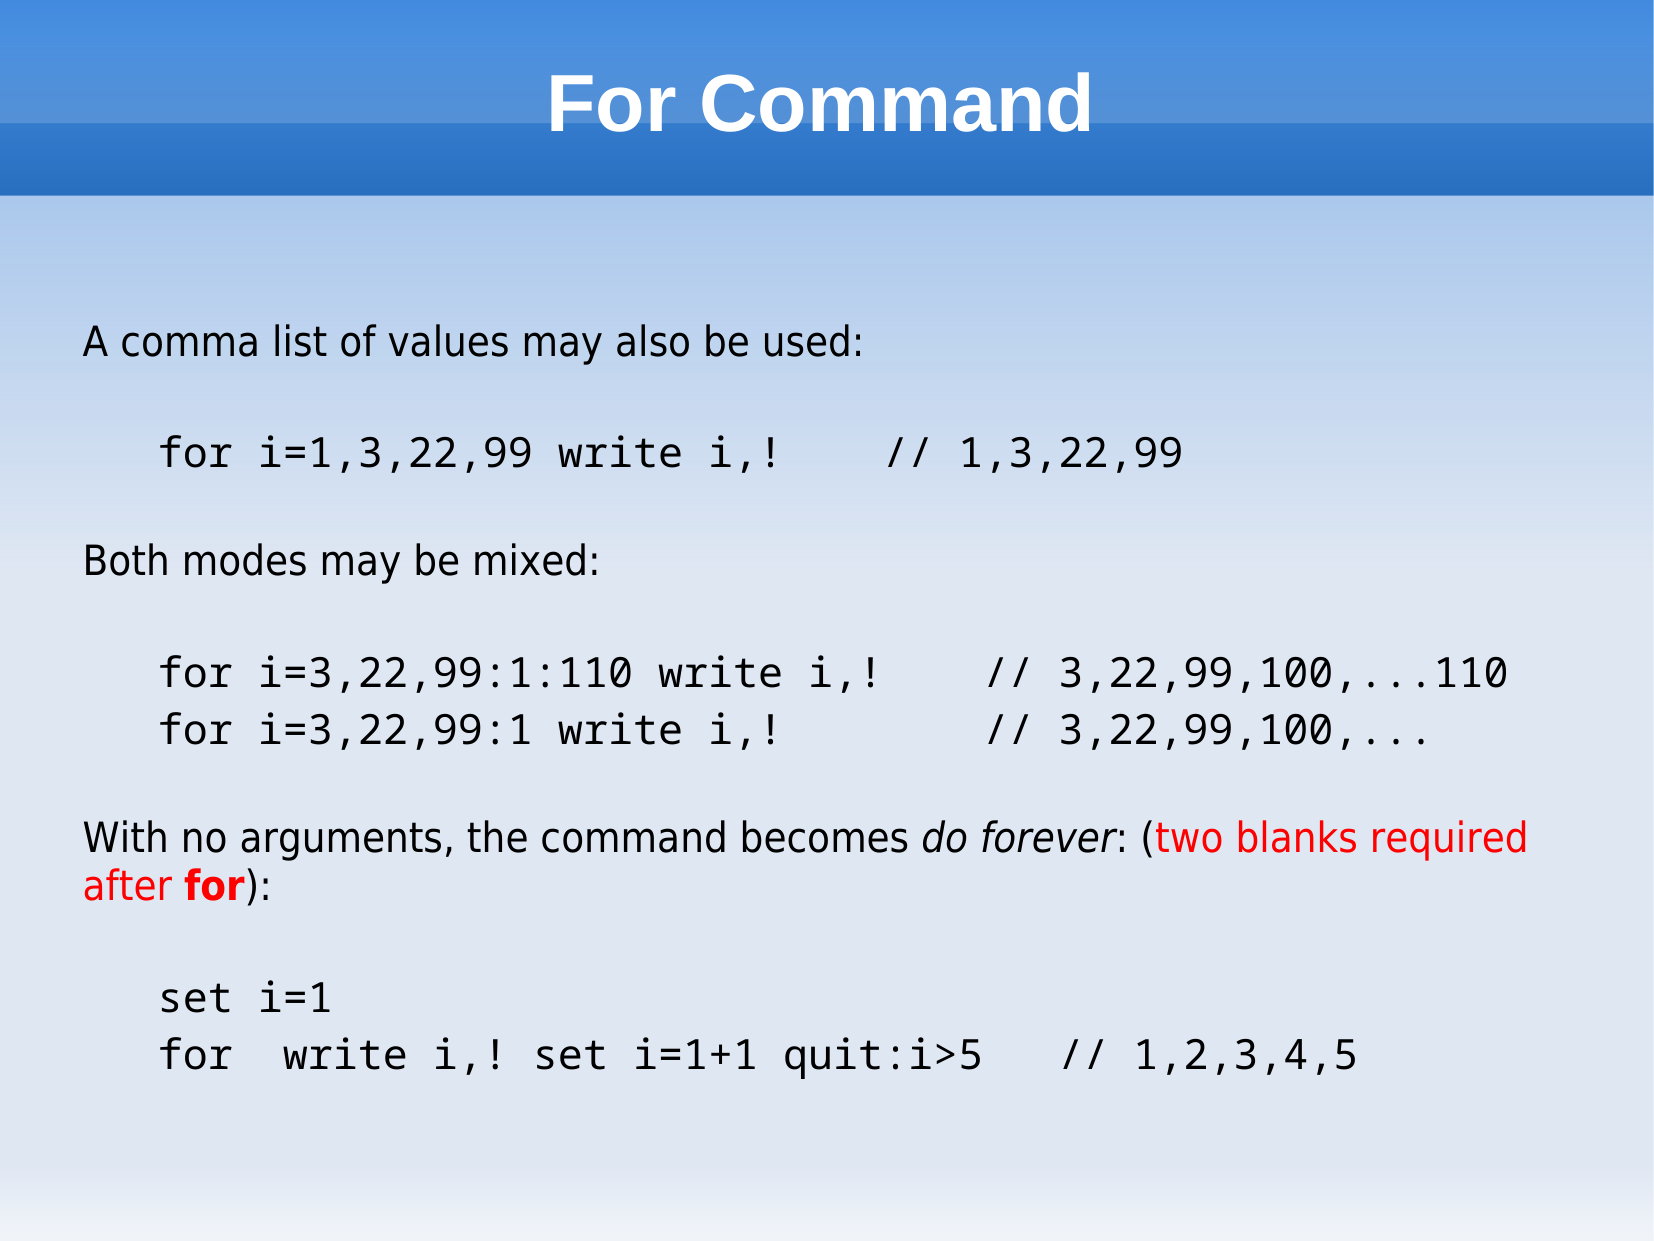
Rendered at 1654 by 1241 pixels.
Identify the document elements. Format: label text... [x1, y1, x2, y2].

title For Command [76, 0, 1565, 208]
subtitle A comma list of values may also be used: for i=1,3,22,99 write i,! // 1,3,22,99 Both modes may be mixed: for i=3,22,99:1:110 write i,! // 3,22,99,100,...110 for i=3,22,99:1 write i,! // 3,22,99,100,... With no arguments, the command becomes do forever: (two blanks required after for): set i=1 for write i,! set i=1+1 quit:i>5 // 1,2,3,4,5 [82, 290, 1571, 1109]
picture [0, 0, 1654, 1241]
